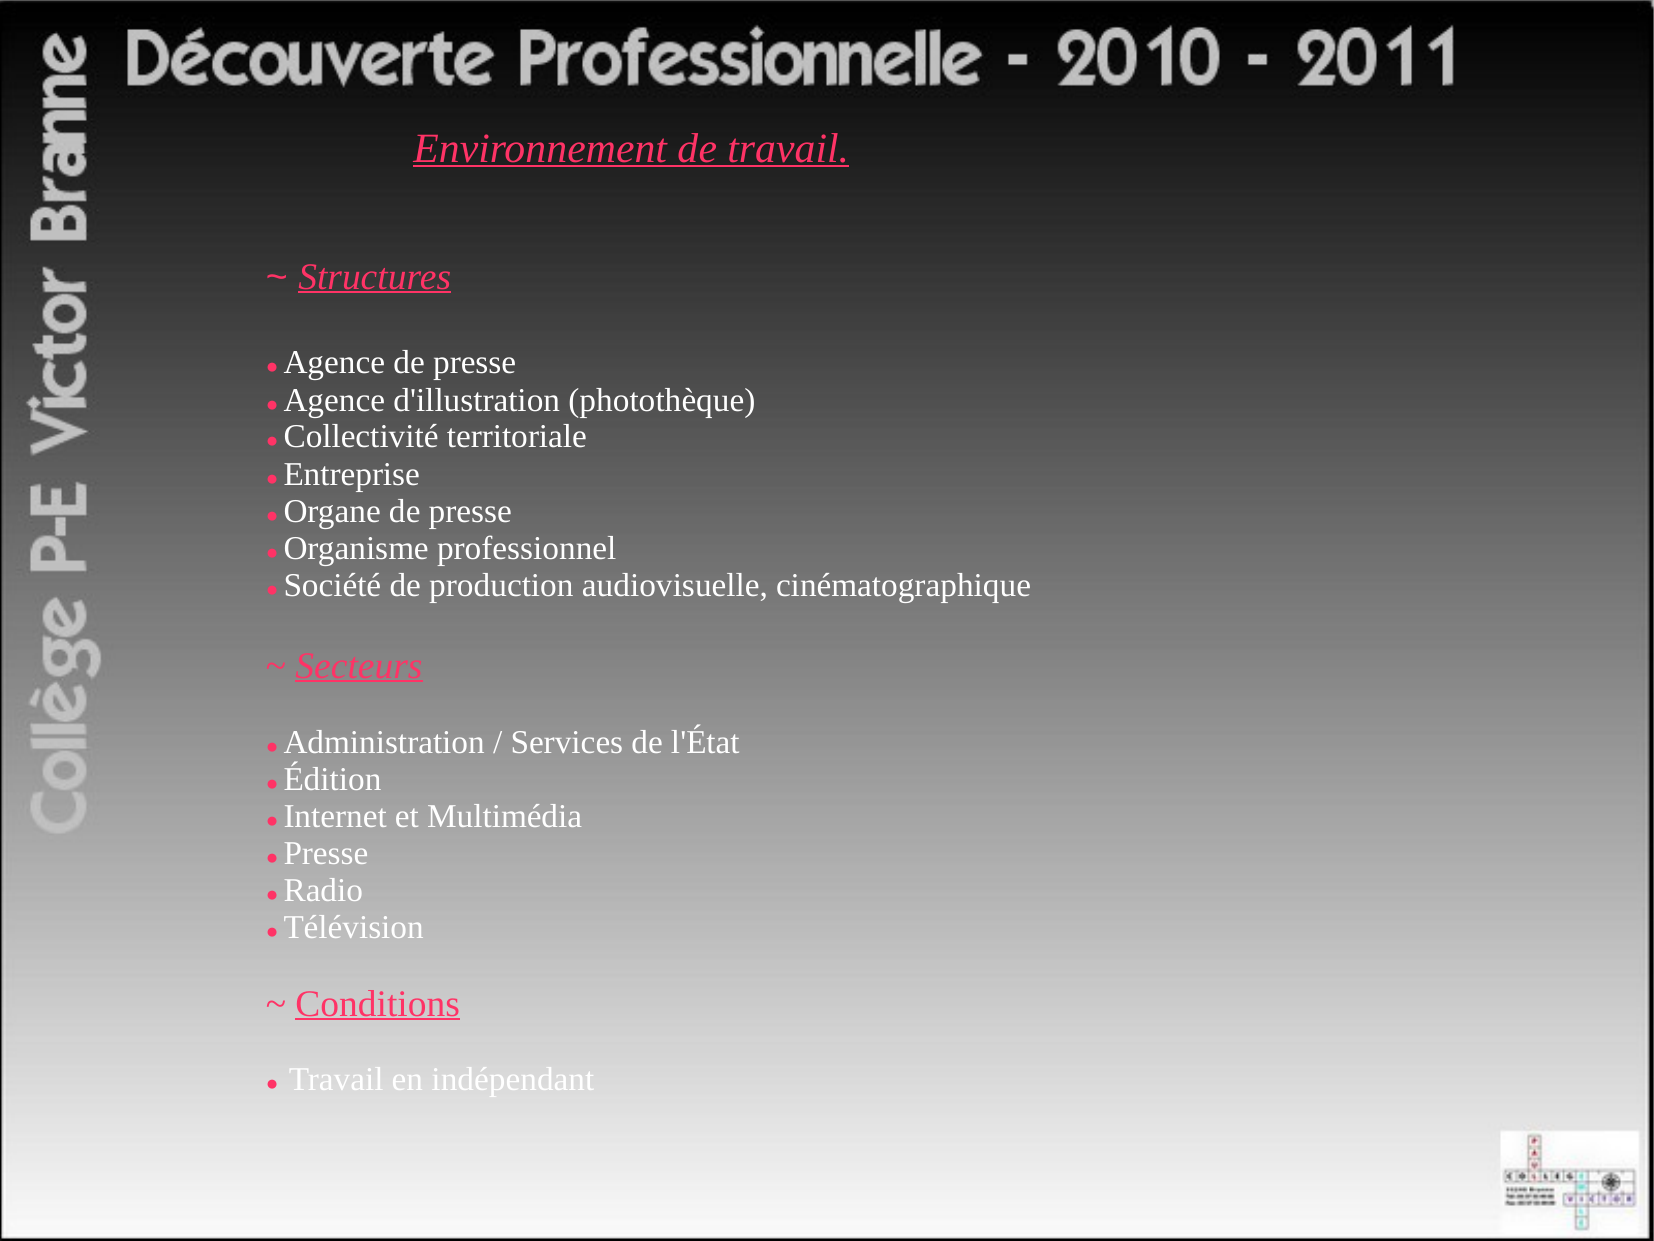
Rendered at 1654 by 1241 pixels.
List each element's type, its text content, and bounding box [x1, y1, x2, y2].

text_box Environnement de travail. ~ Structures ● Agence de presse ● Agence d'illustration (photothèque) ● Collectivité territoriale ● Entreprise ● Organe de presse ● Organisme professionnel ● Société de production audiovisuelle, cinématographique ~ Secteurs ● Administration / Services de l'État ● Édition ● Internet et Multimédia ● Presse ● Radio ● Télévision ~ Conditions ● Travail en indépendant [177, 118, 1565, 1162]
picture [0, 0, 1654, 1241]
